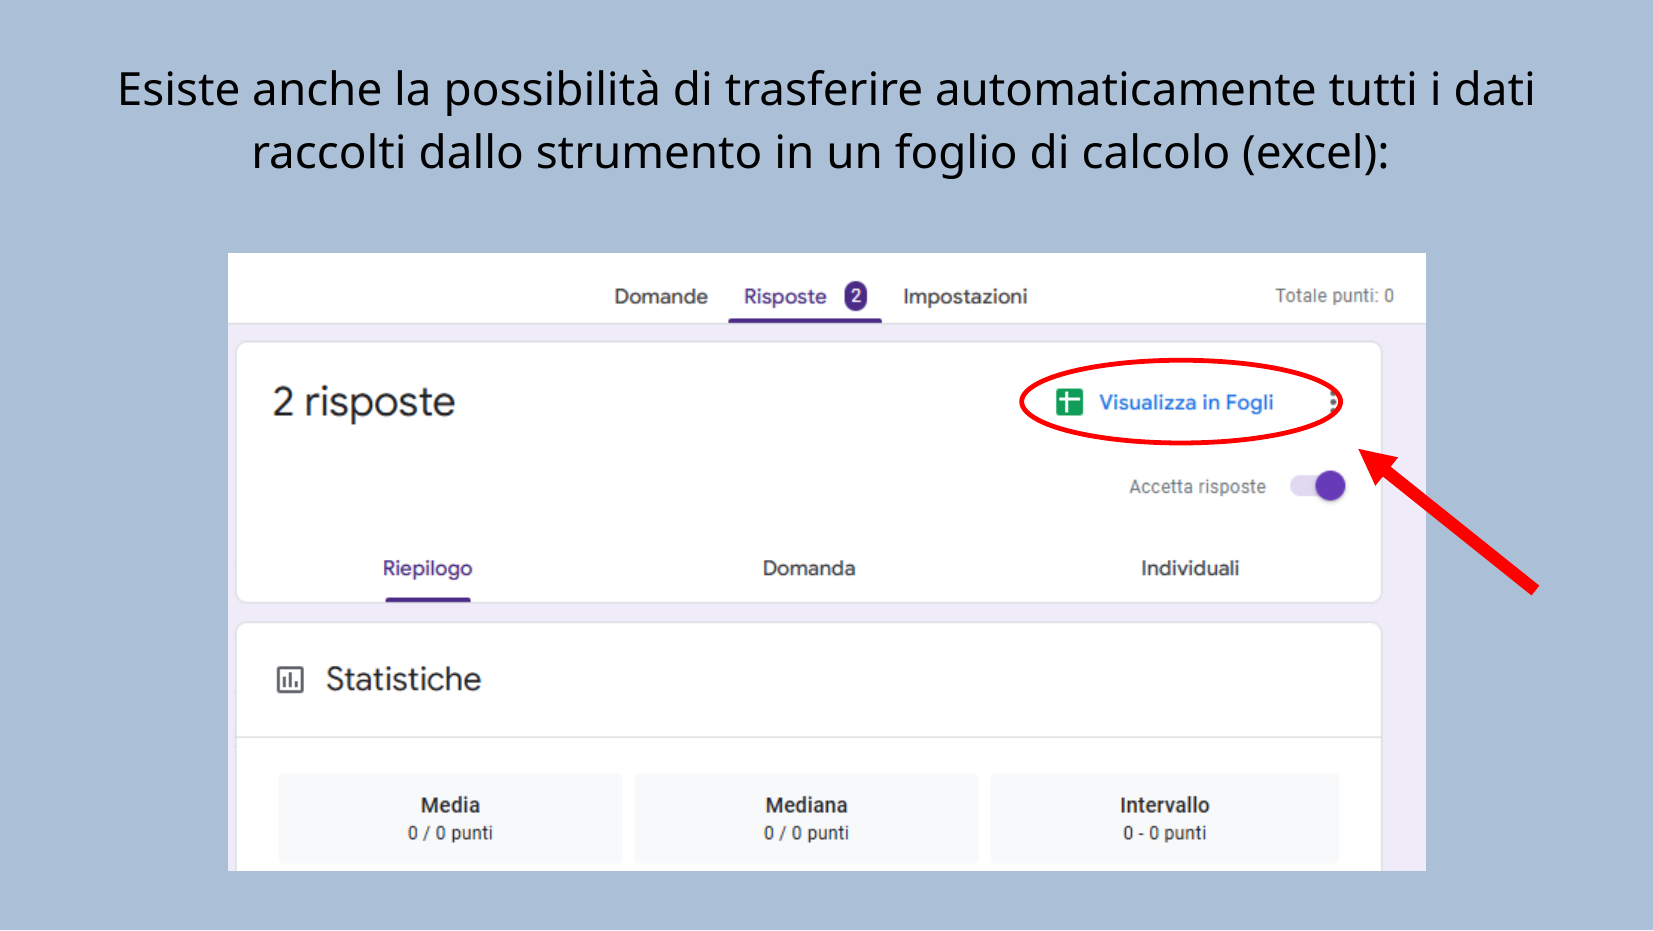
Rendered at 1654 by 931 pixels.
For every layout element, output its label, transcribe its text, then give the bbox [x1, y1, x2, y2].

picture [228, 253, 1426, 871]
title Esiste anche la possibilità di trasferire automaticamente tutti i dati raccolti dallo strumento in un foglio di calcolo (excel): [47, 0, 1607, 239]
